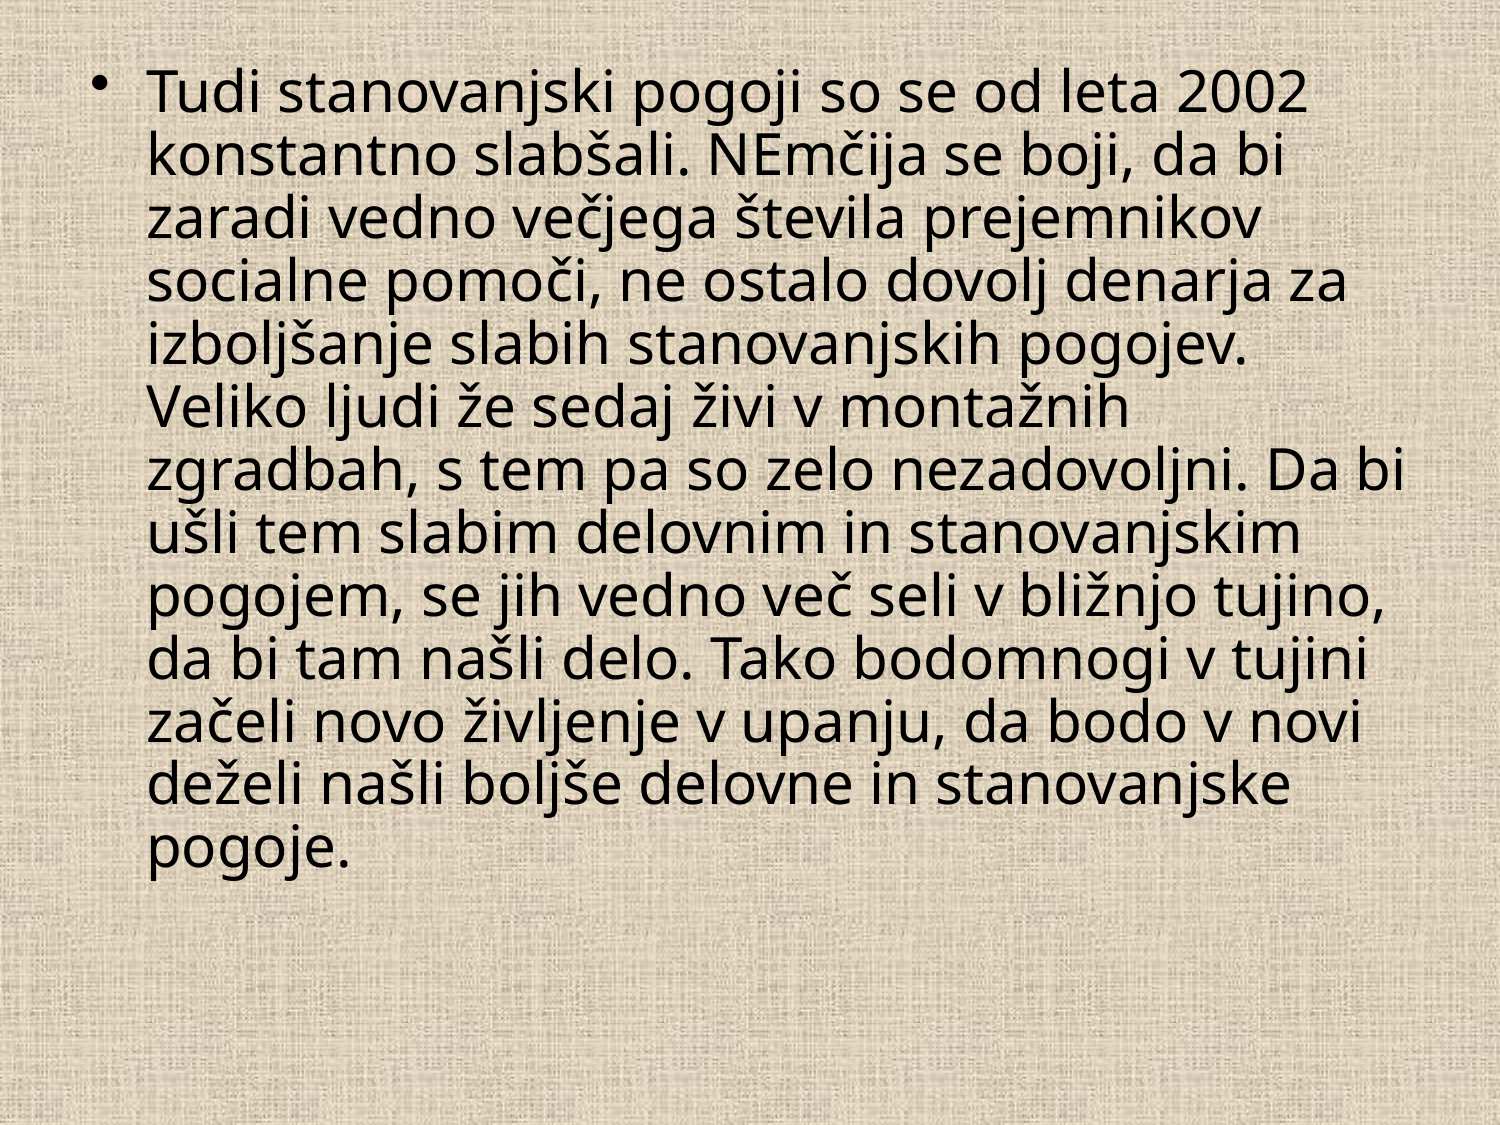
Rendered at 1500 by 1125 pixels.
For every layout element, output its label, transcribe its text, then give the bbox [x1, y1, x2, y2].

list Tudi stanovanjski pogoji so se od leta 2002 konstantno slabšali. NEmčija se boji, da bi zaradi vedno večjega števila prejemnikov socialne pomoči, ne ostalo dovolj denarja za izboljšanje slabih stanovanjskih pogojev. Veliko ljudi že sedaj živi v montažnih zgradbah, s tem pa so zelo nezadovoljni. Da bi ušli tem slabim delovnim in stanovanjskim pogojem, se jih vedno več seli v bližnjo tujino, da bi tam našli delo. Tako bodomnogi v tujini začeli novo življenje v upanju, da bodo v novi deželi našli boljše delovne in stanovanjske pogoje. [75, 54, 1425, 1005]
picture [0, 0, 1500, 1125]
